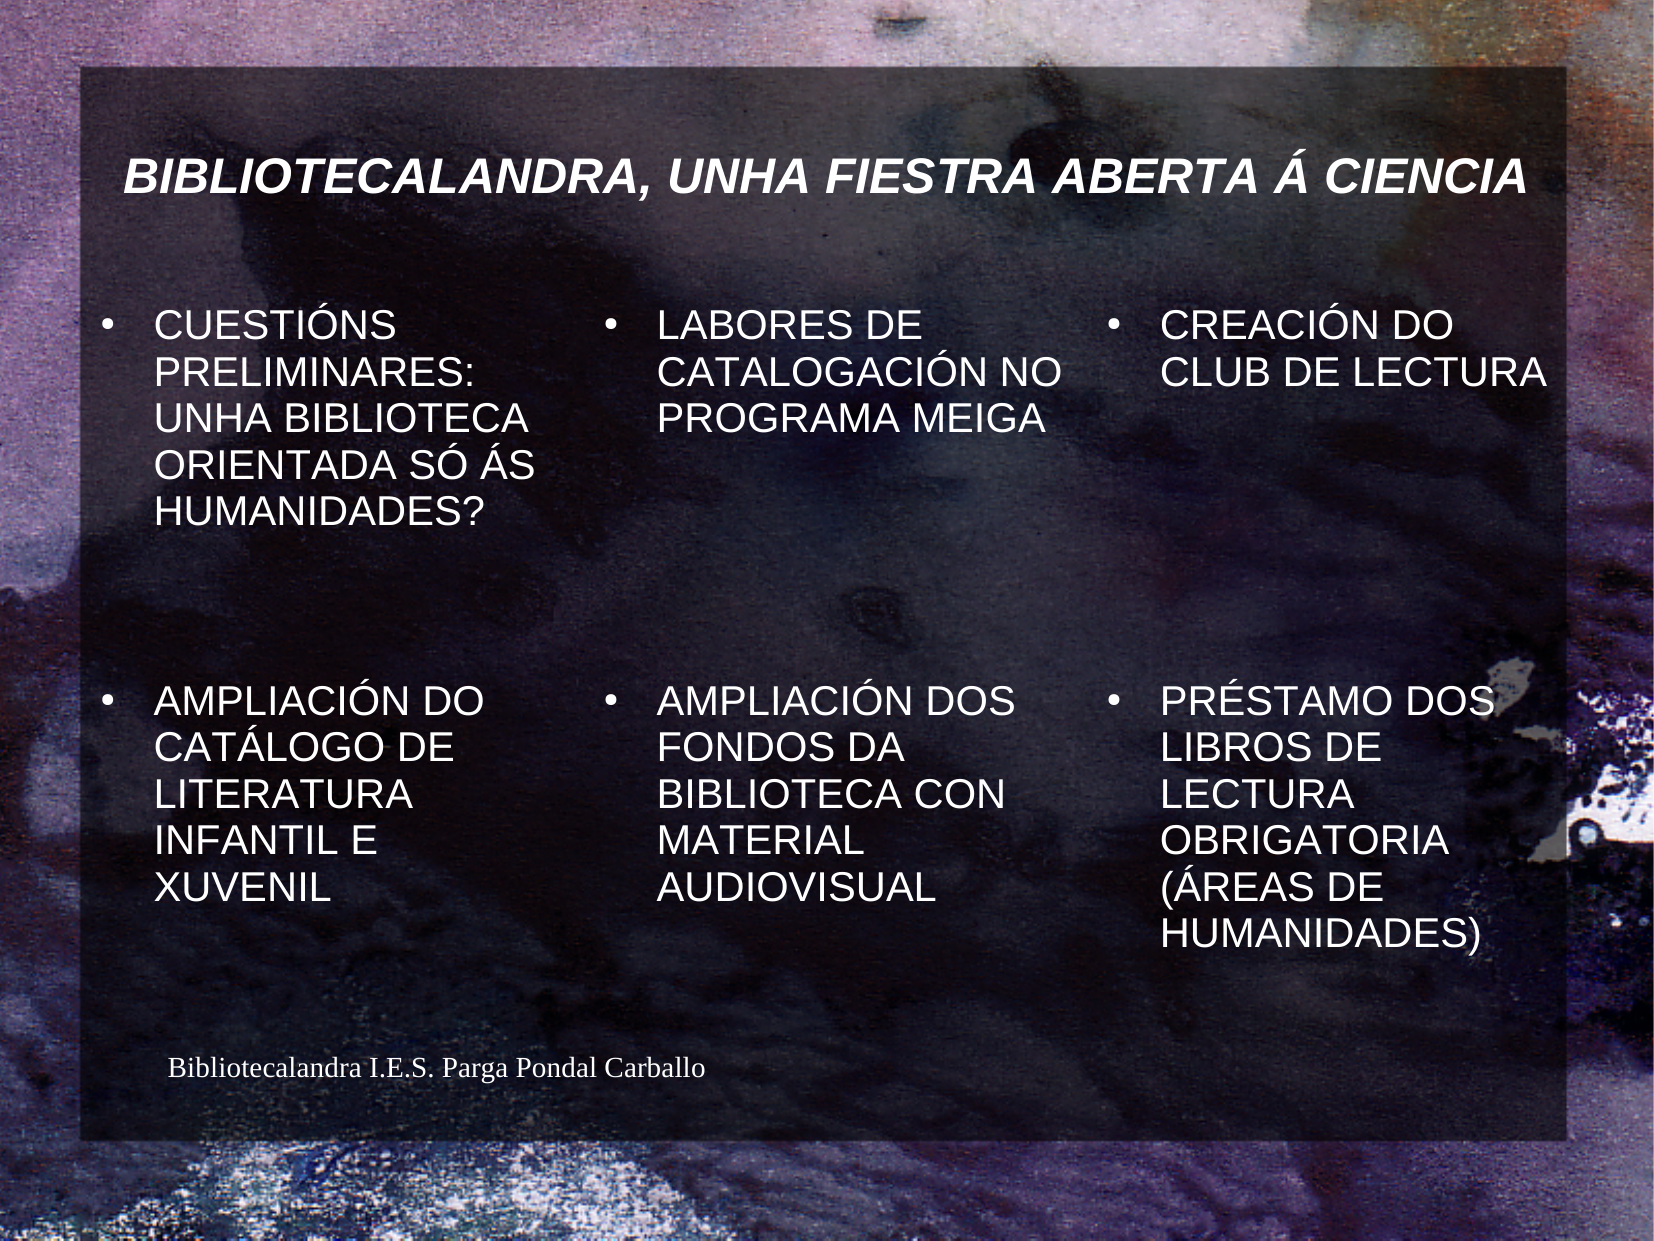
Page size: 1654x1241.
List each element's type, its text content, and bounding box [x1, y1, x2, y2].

list LABORES DE CATALOGACIÓN NO PROGRAMA MEIGA [585, 302, 1065, 646]
picture [0, 0, 1654, 1241]
title BIBLIOTECALANDRA, UNHA FIESTRA ABERTA Á CIENCIA [82, 73, 1571, 281]
list CUESTIÓNS PRELIMINARES: UNHA BIBLIOTECA ORIENTADA SÓ ÁS HUMANIDADES? [82, 302, 562, 646]
list CREACIÓN DO CLUB DE LECTURA [1088, 302, 1569, 646]
list PRÉSTAMO DOS LIBROS DE LECTURA OBRIGATORIA (ÁREAS DE HUMANIDADES) [1088, 677, 1569, 1021]
list AMPLIACIÓN DOS FONDOS DA BIBLIOTECA CON MATERIAL AUDIOVISUAL [585, 677, 1065, 1021]
list AMPLIACIÓN DO CATÁLOGO DE LITERATURA INFANTIL E XUVENIL [82, 677, 562, 1021]
